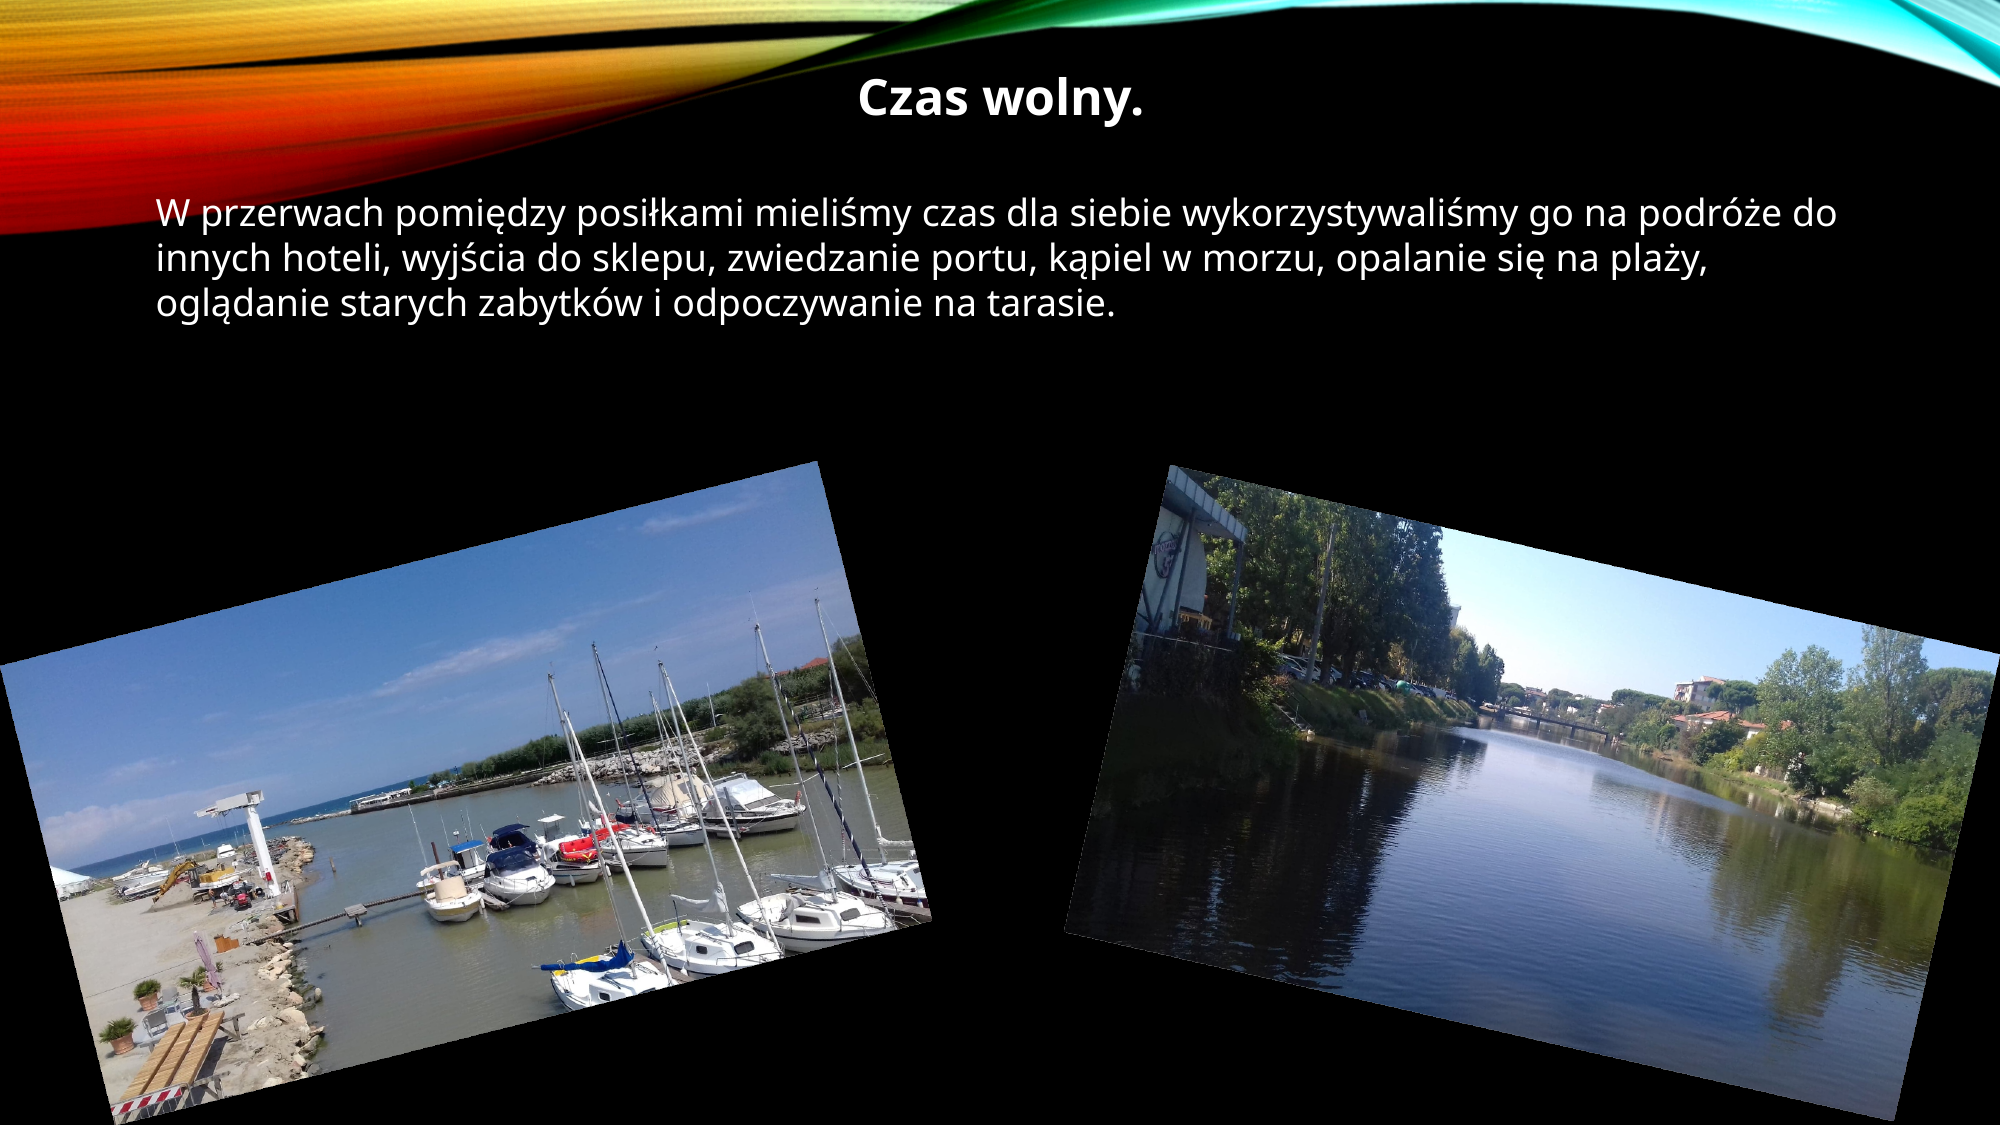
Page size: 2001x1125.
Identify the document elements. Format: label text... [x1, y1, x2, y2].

text_box Czas wolny. [643, 58, 1359, 134]
picture [1063, 464, 2000, 1121]
text_box W przerwach pomiędzy posiłkami mieliśmy czas dla siebie wykorzystywaliśmy go na podróże do innych hoteli, wyjścia do sklepu, zwiedzanie portu, kąpiel w morzu, opalanie się na plaży, oglądanie starych zabytków i odpoczywanie na tarasie. [140, 181, 1870, 331]
picture [0, 460, 932, 1125]
picture [0, 0, 2000, 237]
